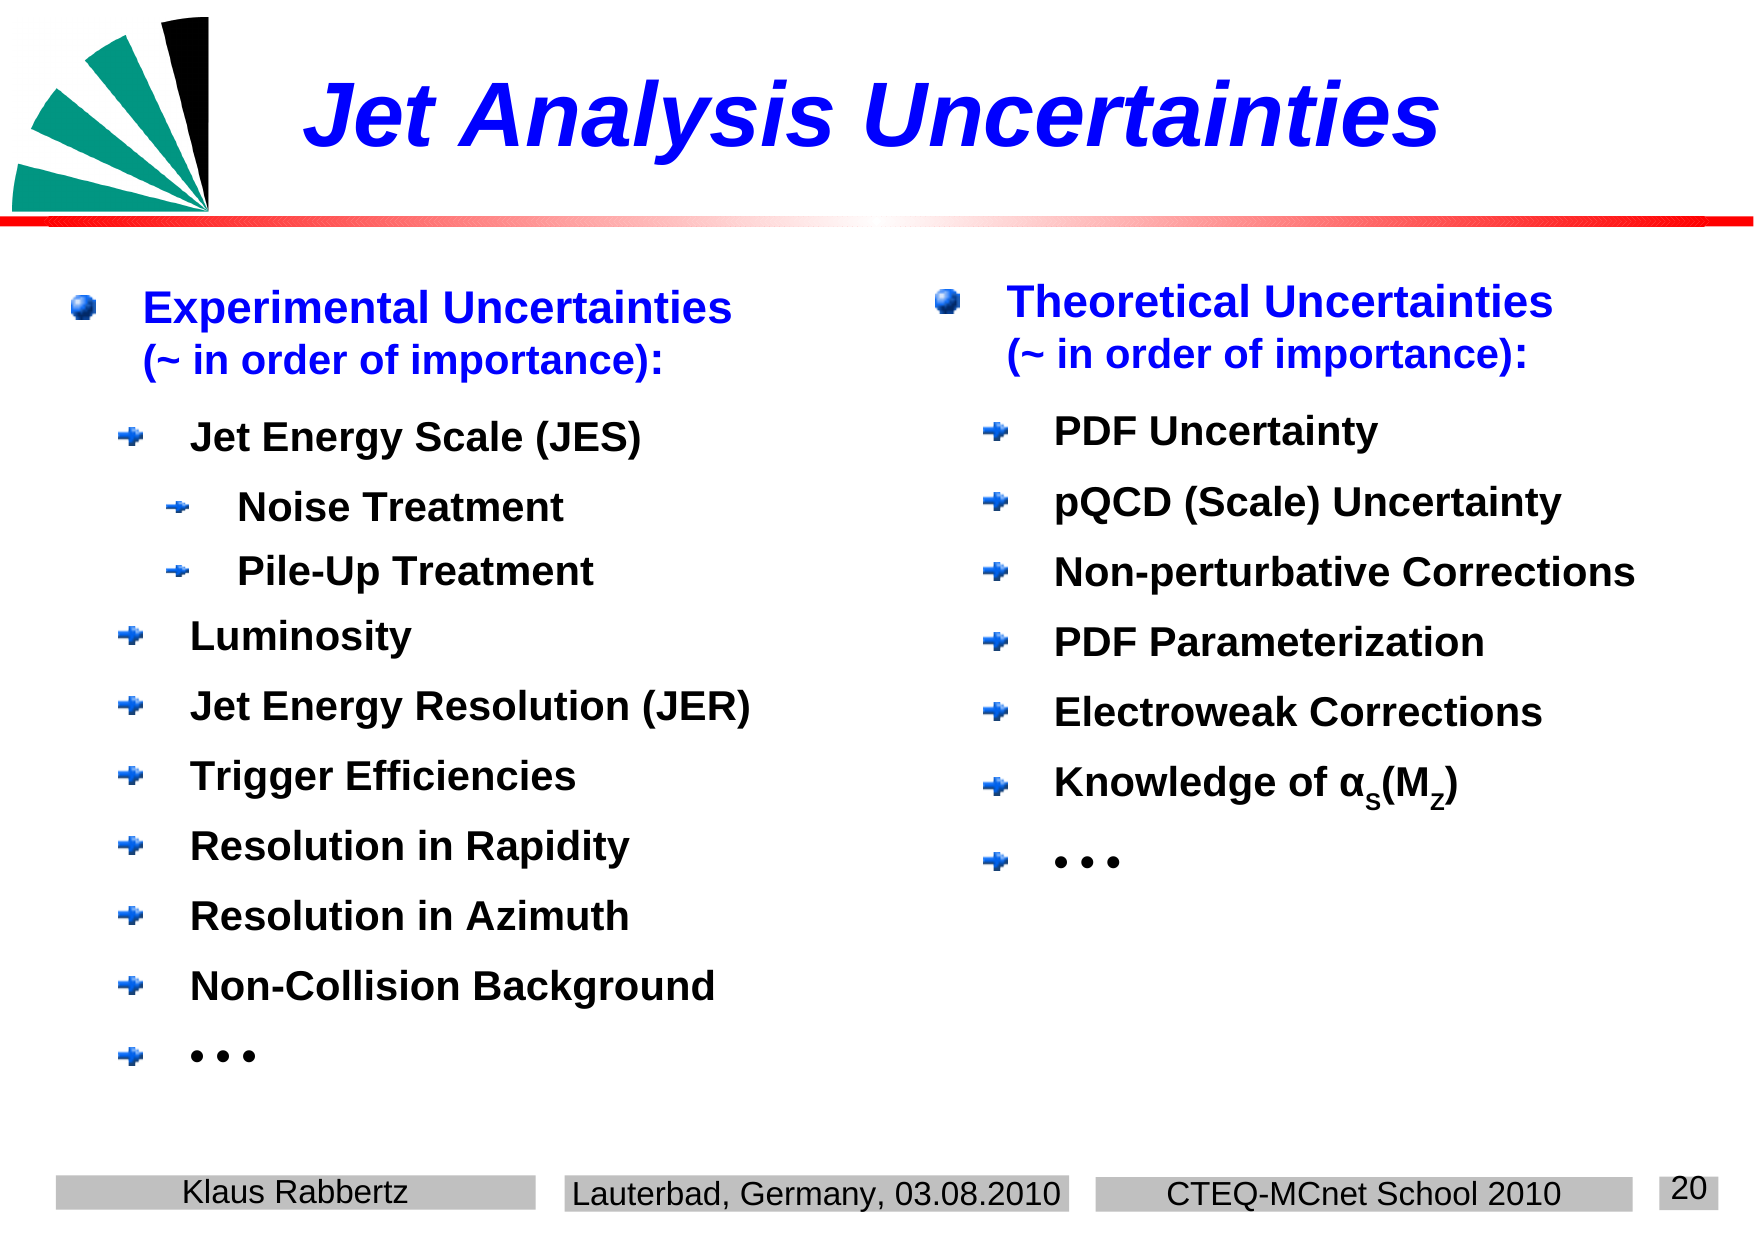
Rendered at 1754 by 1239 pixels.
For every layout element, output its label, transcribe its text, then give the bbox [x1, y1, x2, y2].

list Theoretical Uncertainties (~ in order of importance): PDF Uncertainty pQCD (Scale) Uncertainty Non-perturbative Corrections PDF Parameterization Electroweak Corrections Knowledge of αS(MZ) • • • [924, 276, 1645, 895]
title Jet Analysis Uncertainties [220, 16, 1525, 213]
picture [12, 17, 209, 214]
list Experimental Uncertainties (~ in order of importance): Jet Energy Scale (JES) Noise Treatment Pile-Up Treatment Luminosity Jet Energy Resolution (JER) Trigger Efficiencies Resolution in Rapidity Resolution in Azimuth Non-Collision Background • • • [59, 281, 781, 1092]
